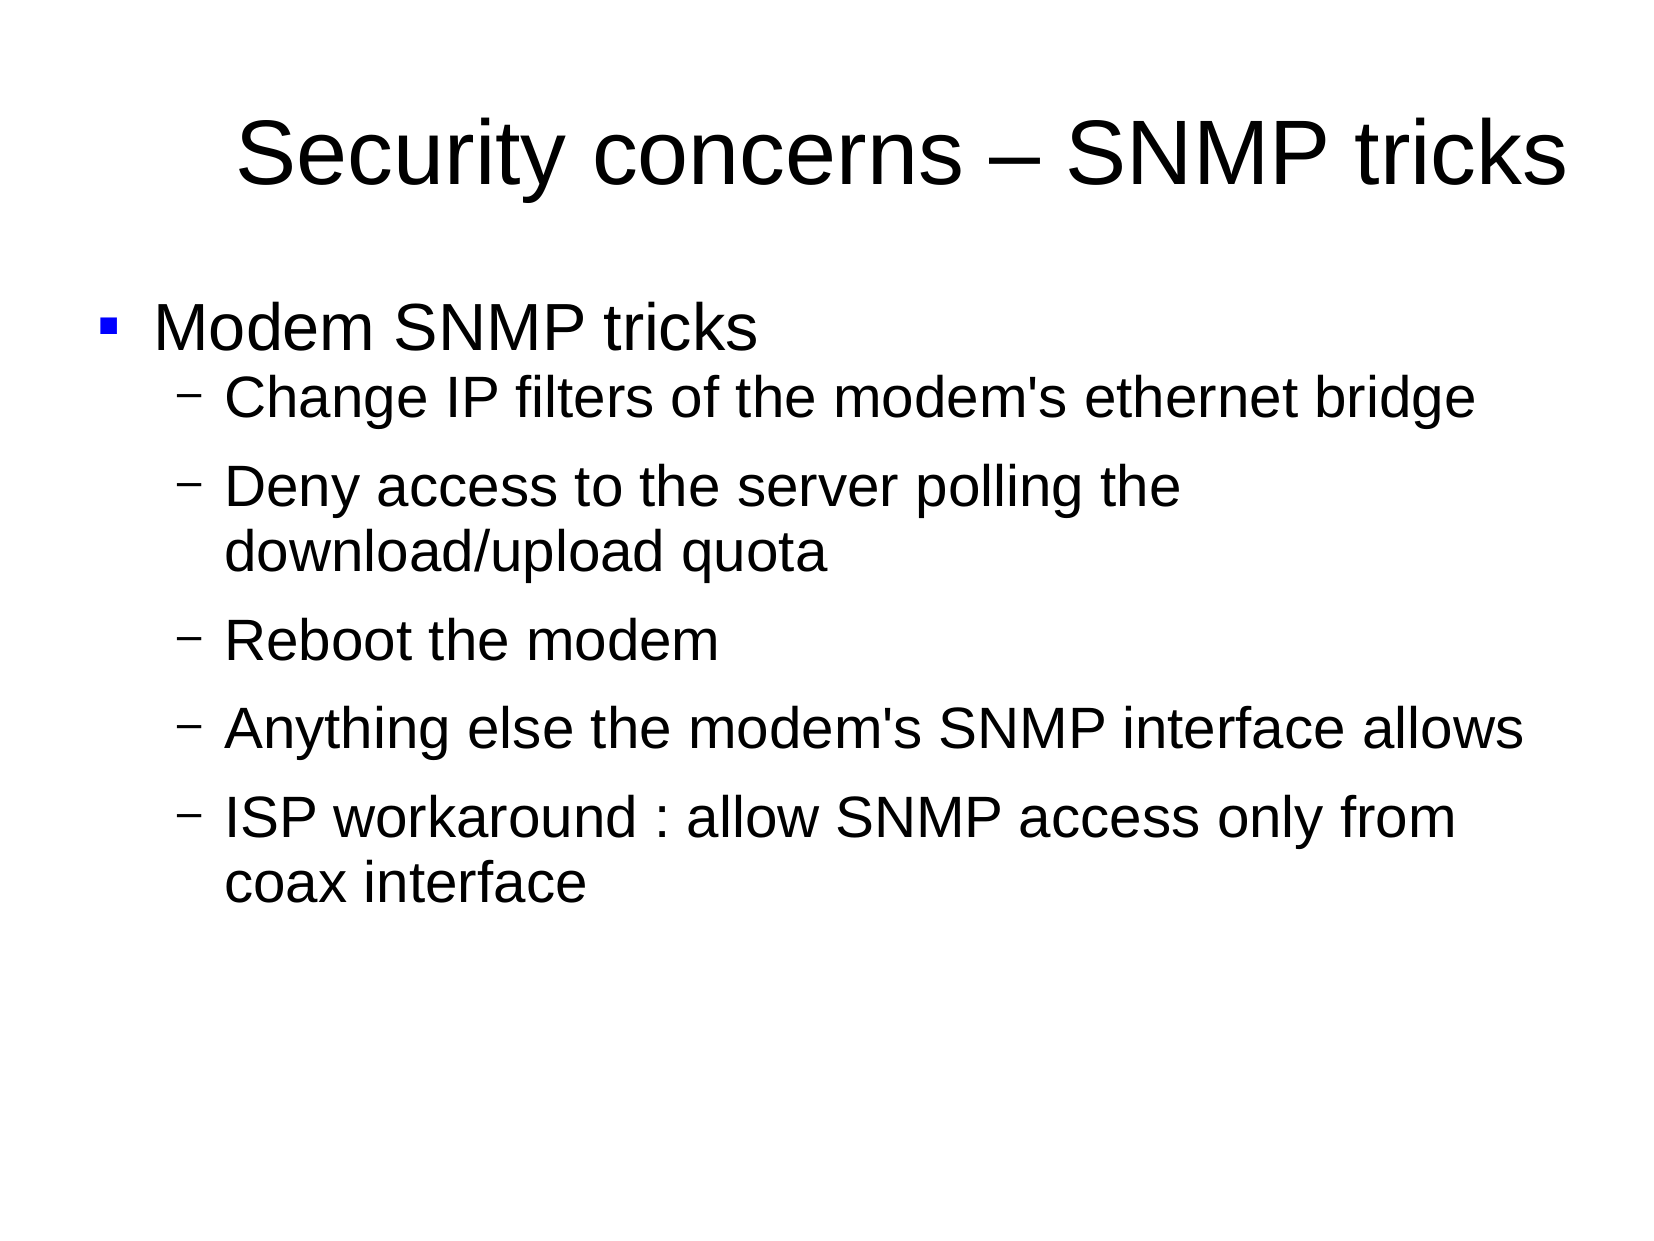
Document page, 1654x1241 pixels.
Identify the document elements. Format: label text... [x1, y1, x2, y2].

list Modem SNMP tricks Change IP filters of the modem's ethernet bridge Deny access to the server polling the download/upload quota Reboot the modem Anything else the modem's SNMP interface allows ISP workaround : allow SNMP access only from coax interface [82, 290, 1571, 1109]
title Security concerns – SNMP tricks [82, 49, 1571, 257]
